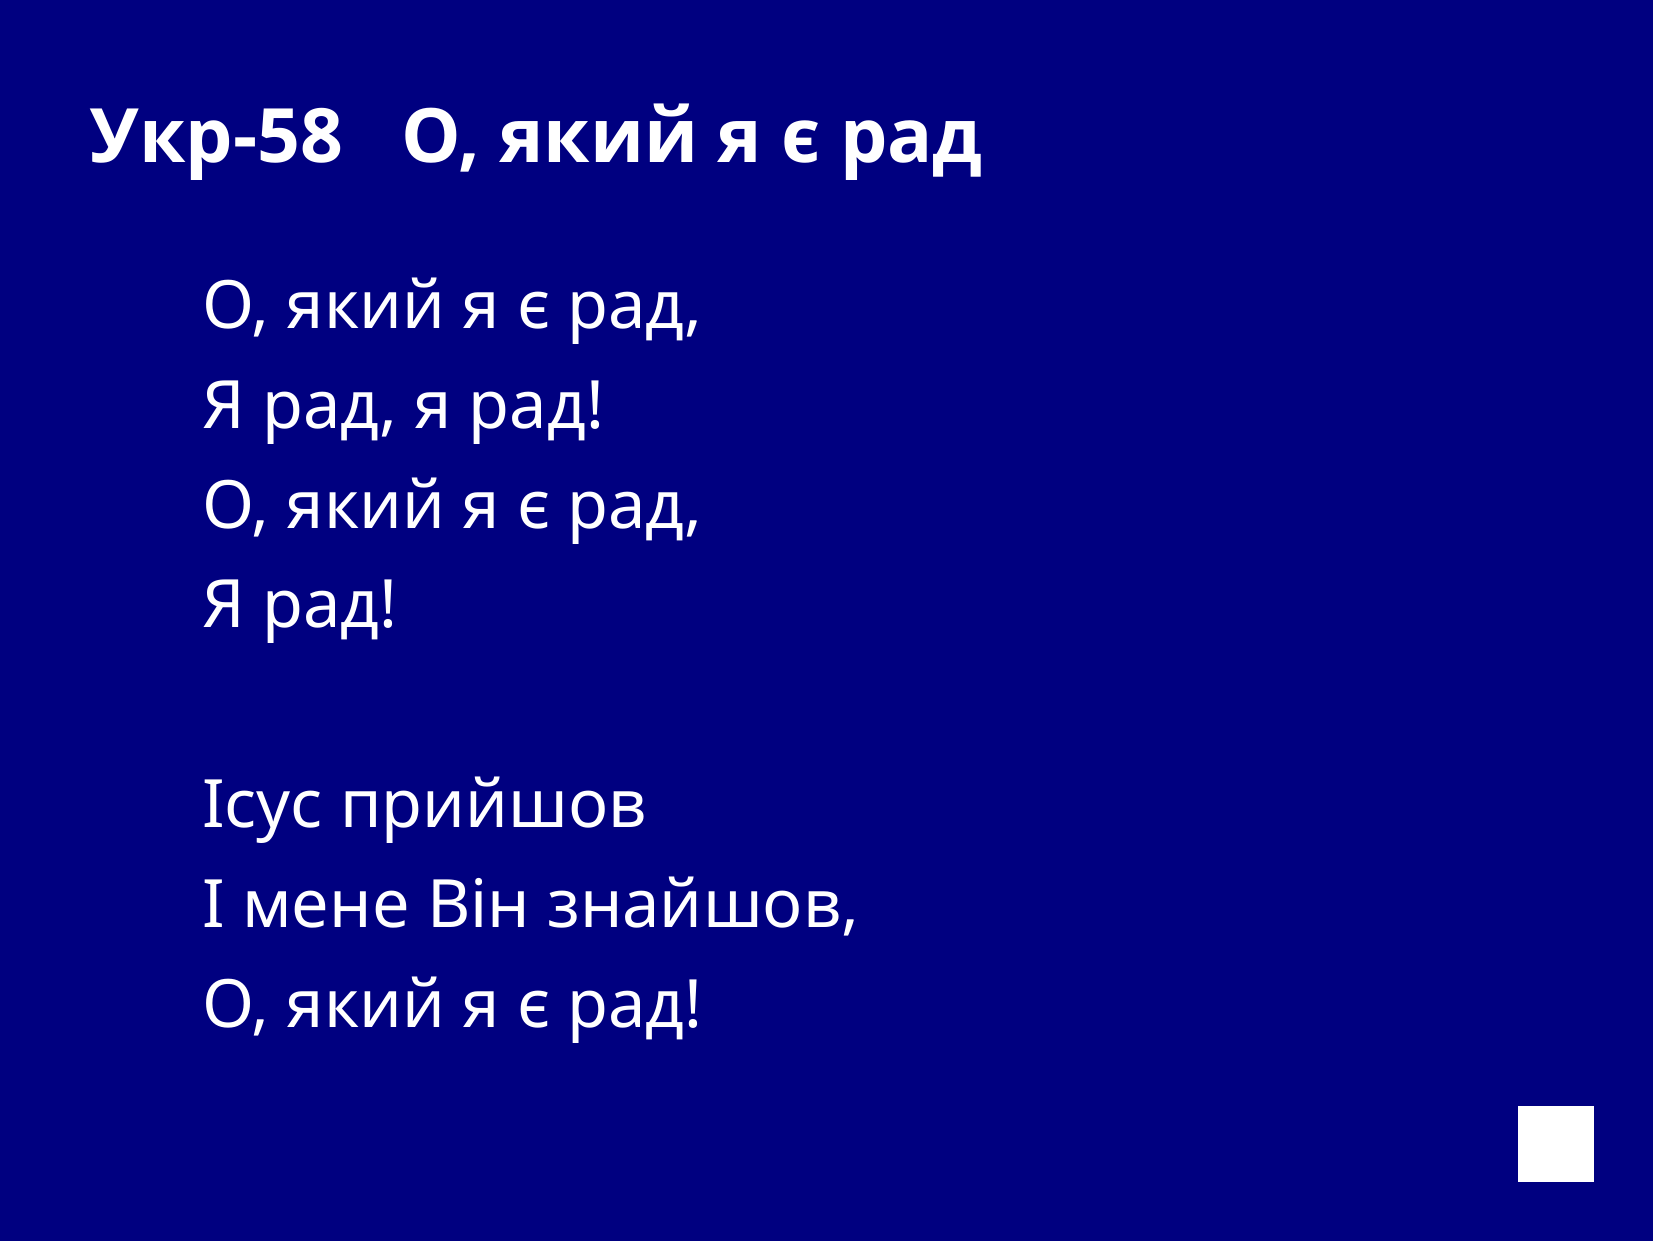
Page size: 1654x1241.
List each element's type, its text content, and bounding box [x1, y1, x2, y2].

text_box [1518, 1106, 1594, 1182]
text_box Укр-58 О, який я є рад [75, 75, 1576, 188]
text_box О, який я є рад, Я рад, я рад! О, який я є рад, Я рад! Ісус прийшов І мене Він знайшов, О, який я є рад! [75, 188, 1576, 1163]
